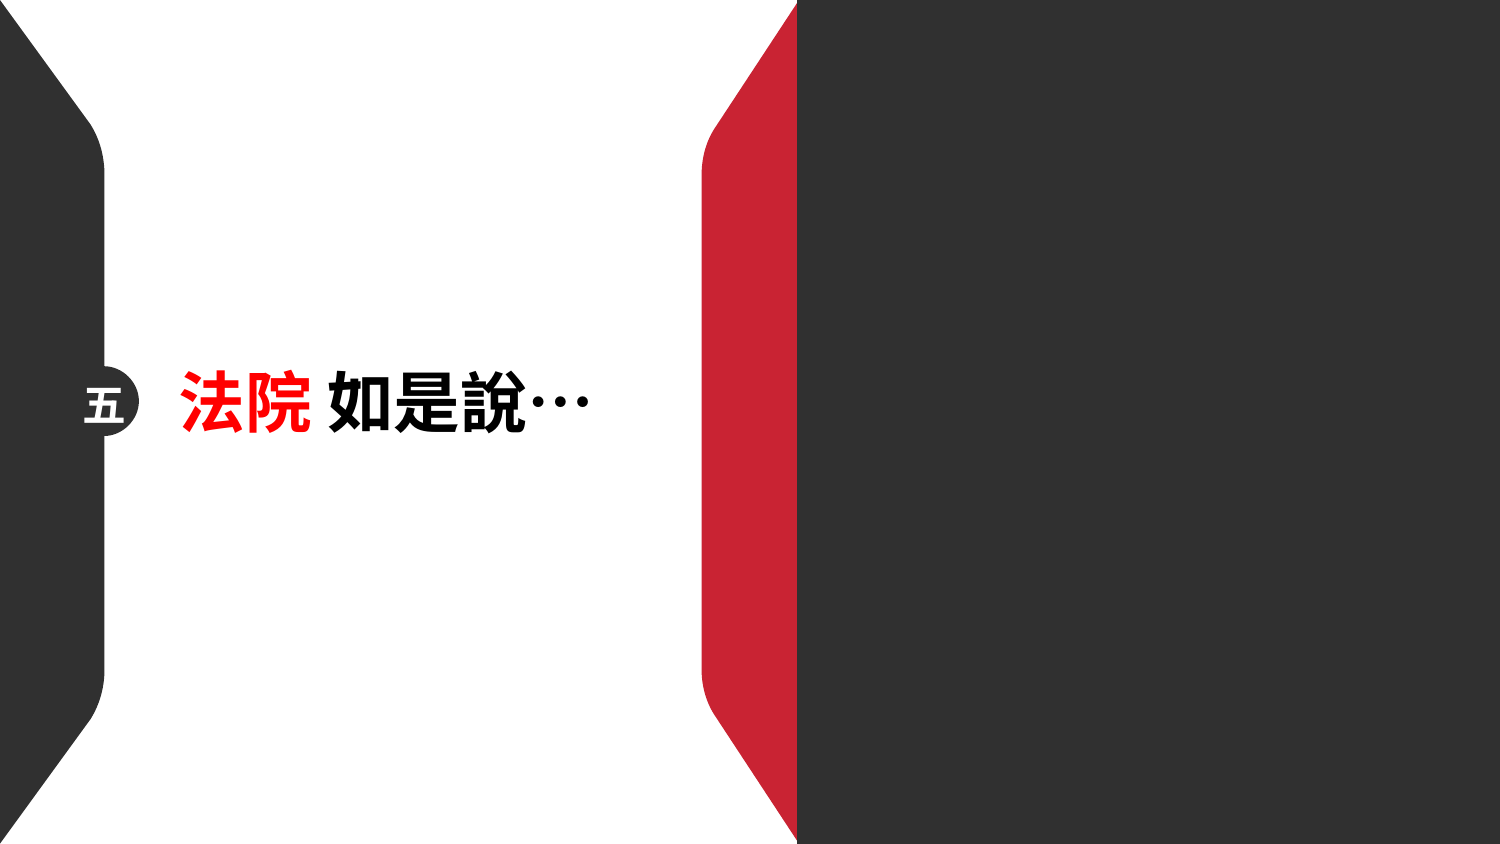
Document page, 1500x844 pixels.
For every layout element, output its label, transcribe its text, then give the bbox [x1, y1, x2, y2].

text_box 法院 如是說… [163, 353, 609, 448]
text_box [701, 0, 1500, 844]
text_box [0, 0, 120, 844]
text_box 五 [67, 370, 142, 439]
